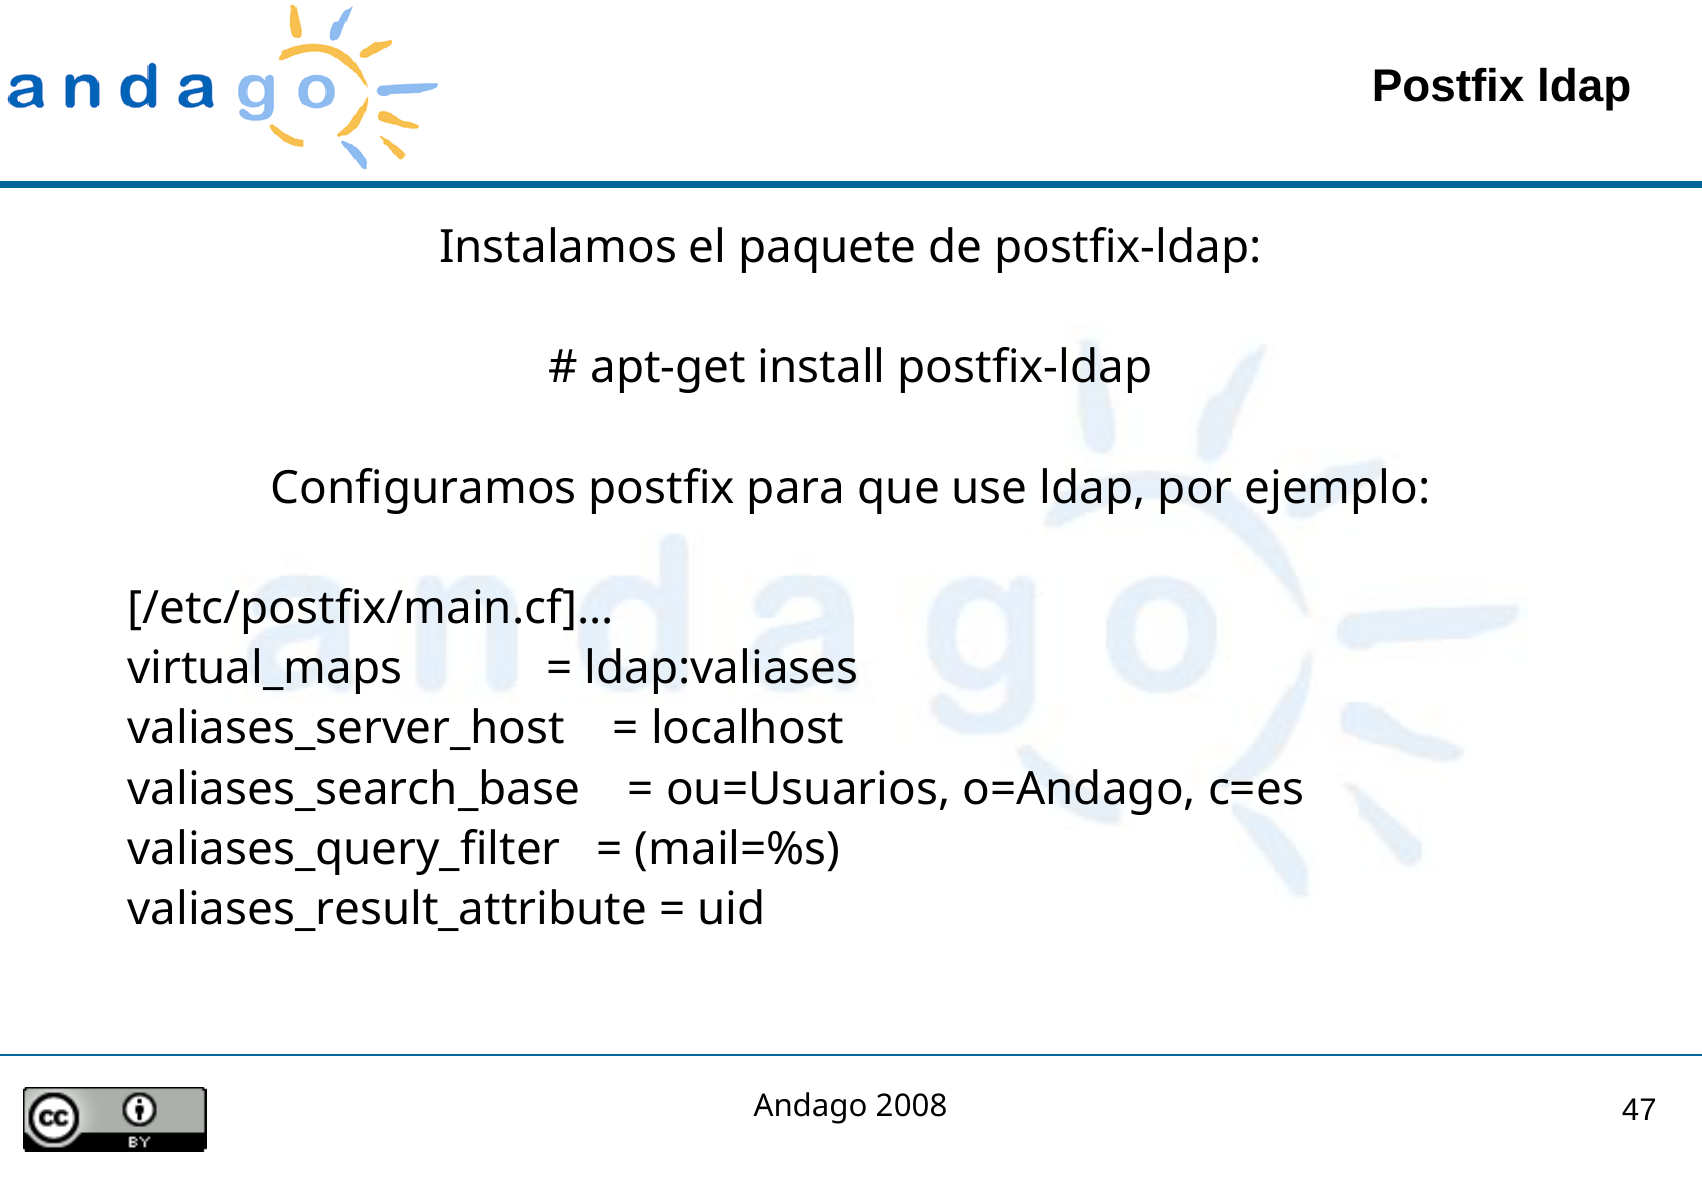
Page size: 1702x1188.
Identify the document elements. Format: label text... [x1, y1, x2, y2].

subtitle Instalamos el paquete de postfix-ldap: # apt-get install postfix-ldap Configuramos postfix para que use ldap, por ejemplo: [/etc/postfix/main.cf]... virtual_maps = ldap:valiases valiases_server_host = localhost valiases_search_base = ou=Usuarios, o=Andago, c=es valiases_query_filter = (mail=%s) valiases_result_attribute = uid [127, 260, 1575, 1138]
picture [23, 1087, 207, 1152]
picture [0, 0, 255, 175]
title Postfix ldap [255, 0, 1702, 196]
